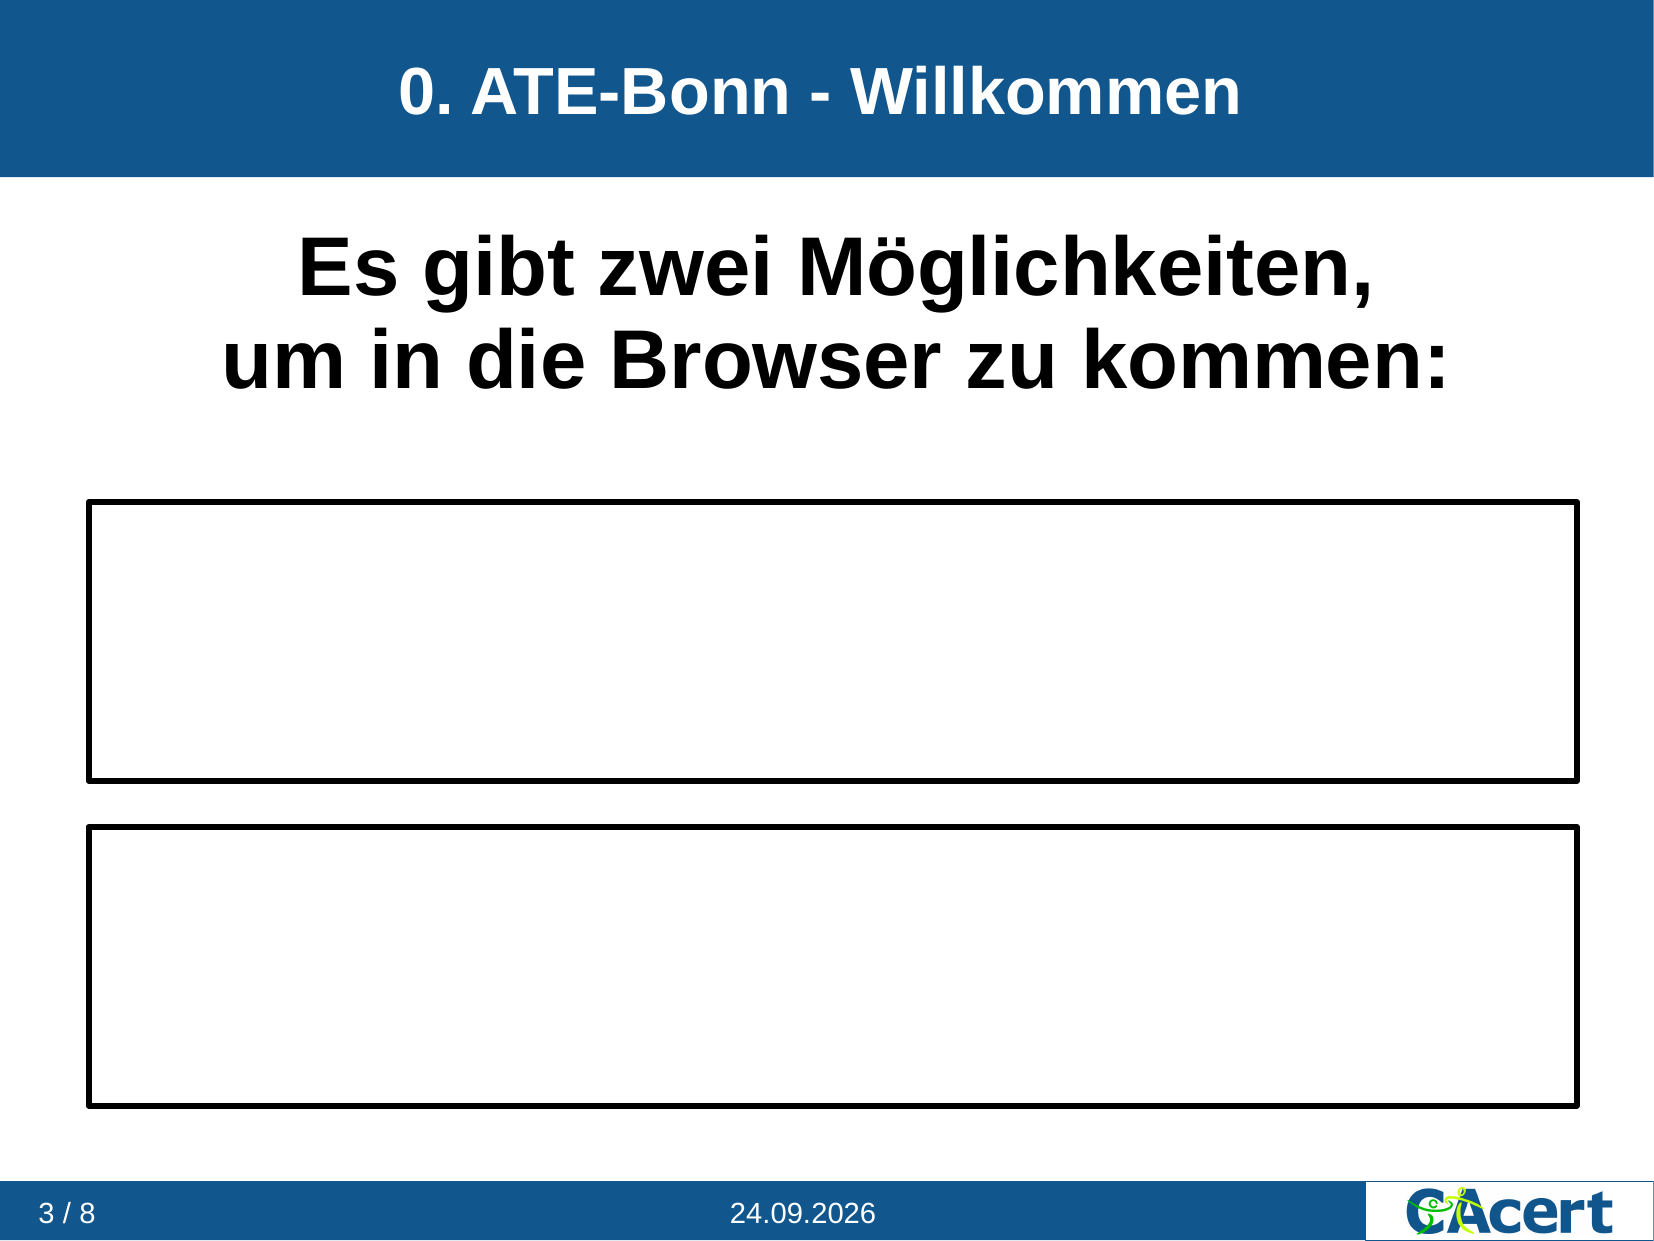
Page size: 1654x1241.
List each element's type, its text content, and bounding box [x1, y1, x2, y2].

title 0. ATE-Bonn - Willkommen [76, 24, 1565, 158]
subtitle [82, 225, 1571, 1084]
text_box [88, 501, 1577, 781]
text_box [88, 826, 1577, 1106]
picture [1406, 1186, 1613, 1235]
text_box Es gibt zwei Möglichkeiten, um in die Browser zu kommen: [206, 212, 1467, 414]
